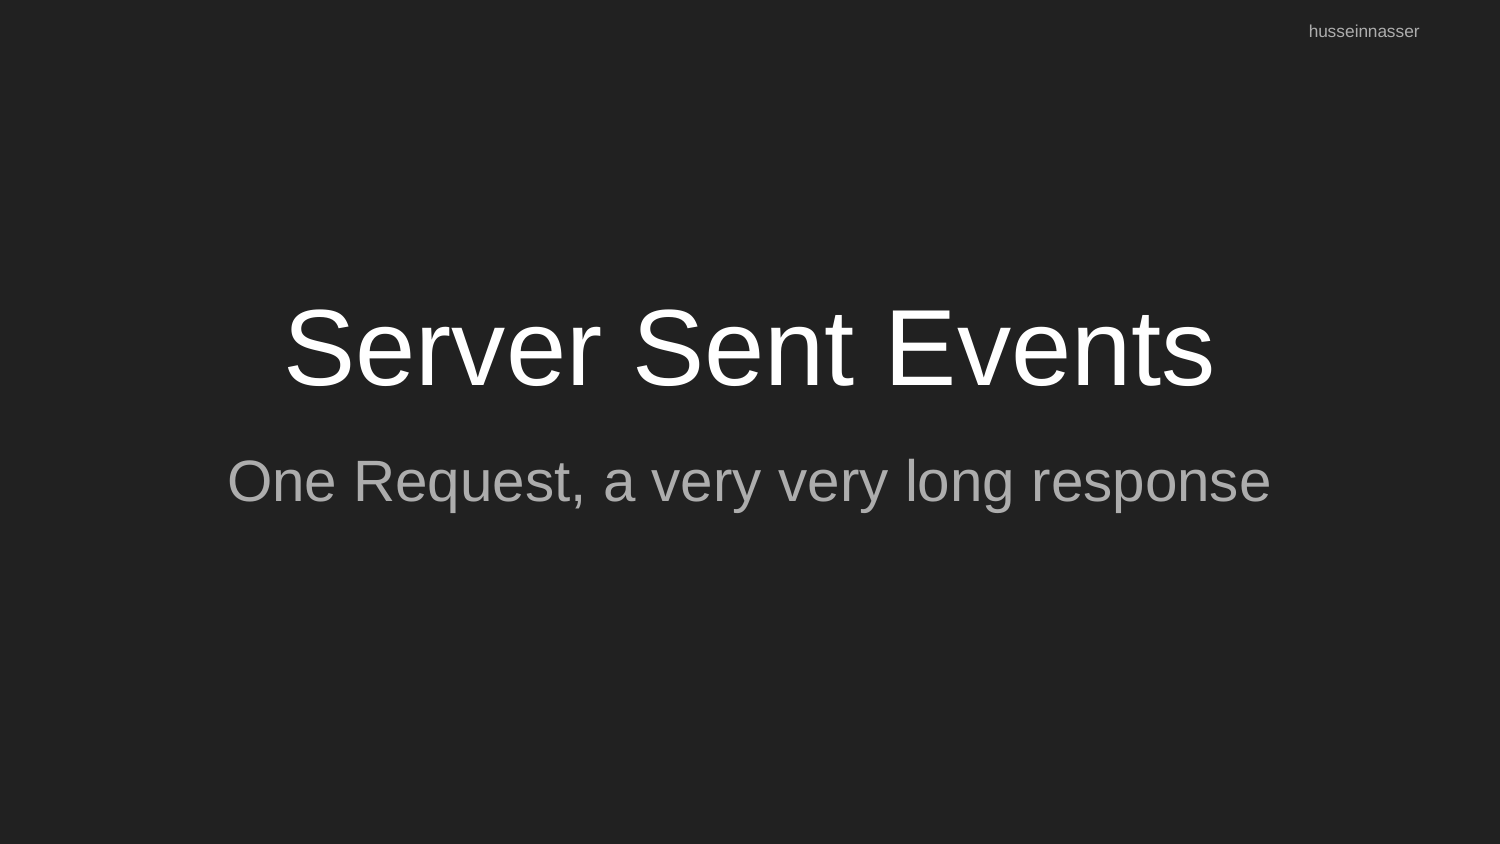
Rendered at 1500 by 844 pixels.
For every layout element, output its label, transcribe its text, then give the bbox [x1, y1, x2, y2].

subtitle One Request, a very very long response [51, 427, 1449, 558]
title Server Sent Events [51, 85, 1449, 422]
subtitle husseinnasser [1236, 11, 1492, 53]
